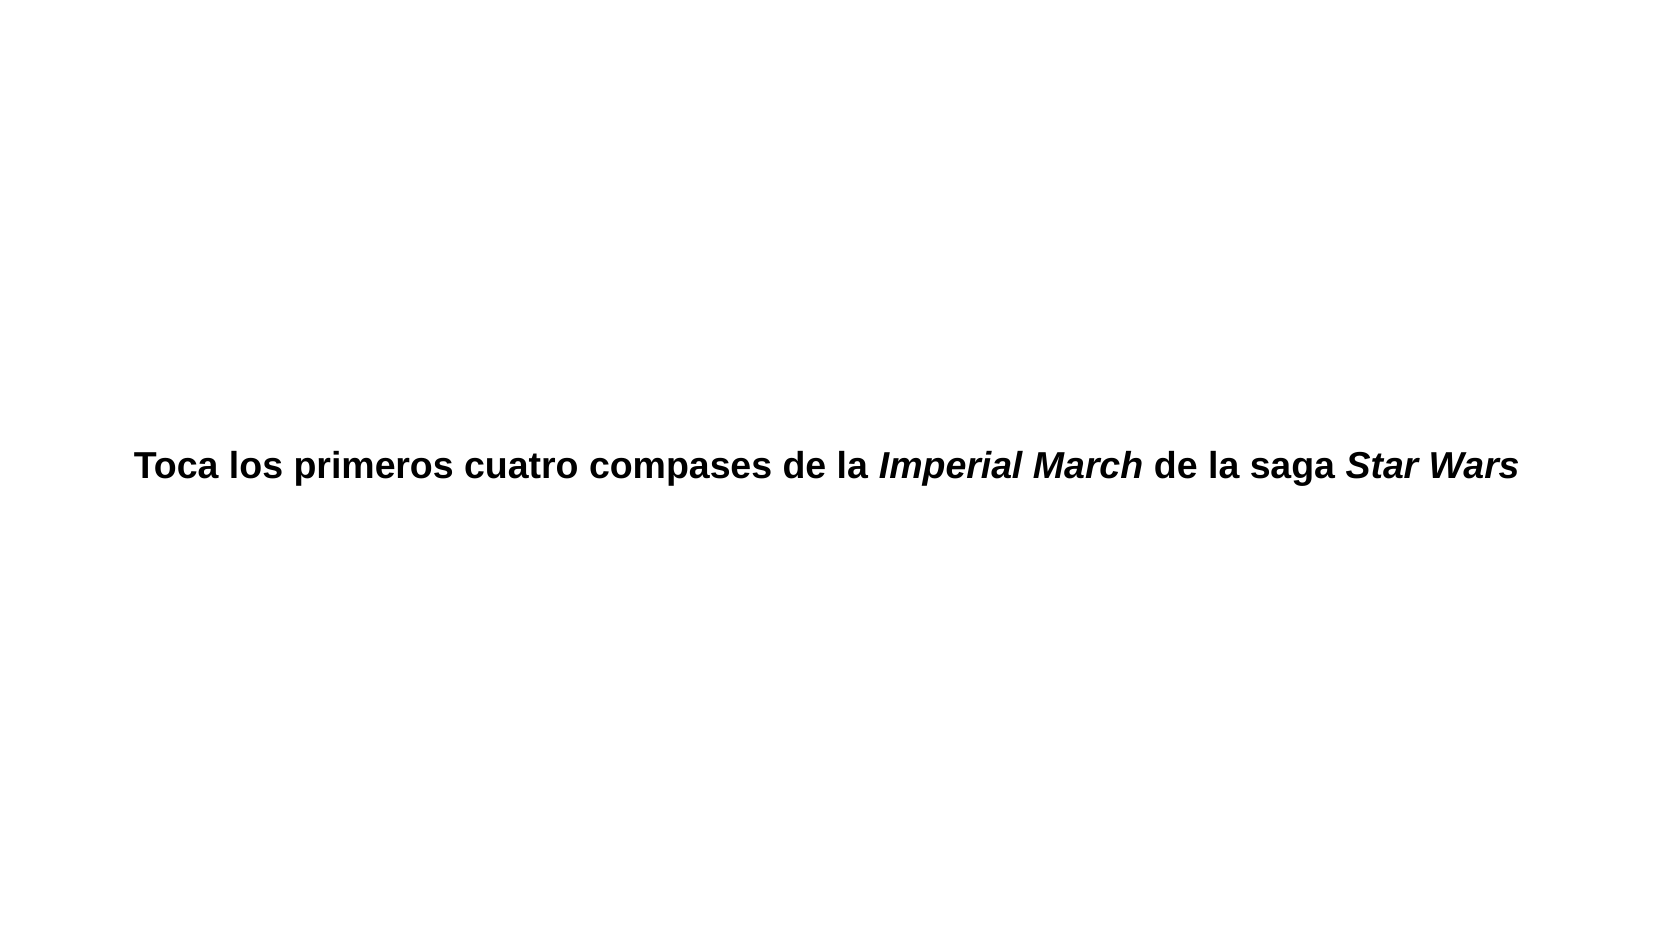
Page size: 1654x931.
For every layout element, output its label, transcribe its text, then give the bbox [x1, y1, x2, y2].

text_box Toca los primeros cuatro compases de la Imperial March de la saga Star Wars [119, 436, 1535, 494]
